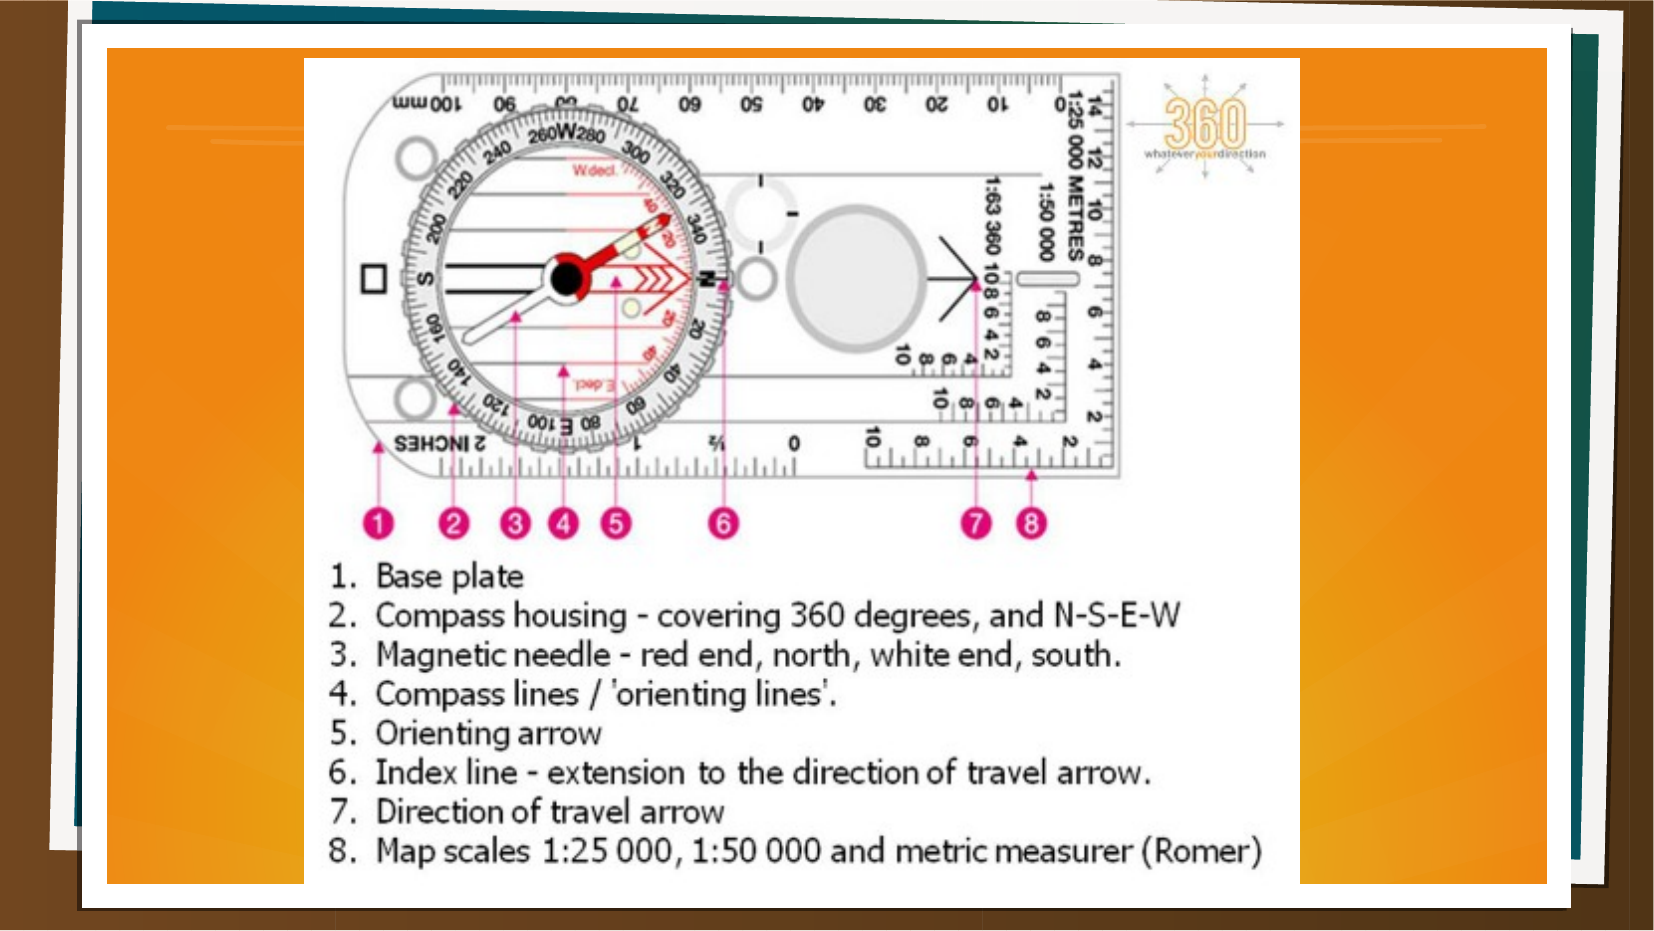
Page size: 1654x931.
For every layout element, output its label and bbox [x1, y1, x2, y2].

picture [304, 58, 1300, 886]
